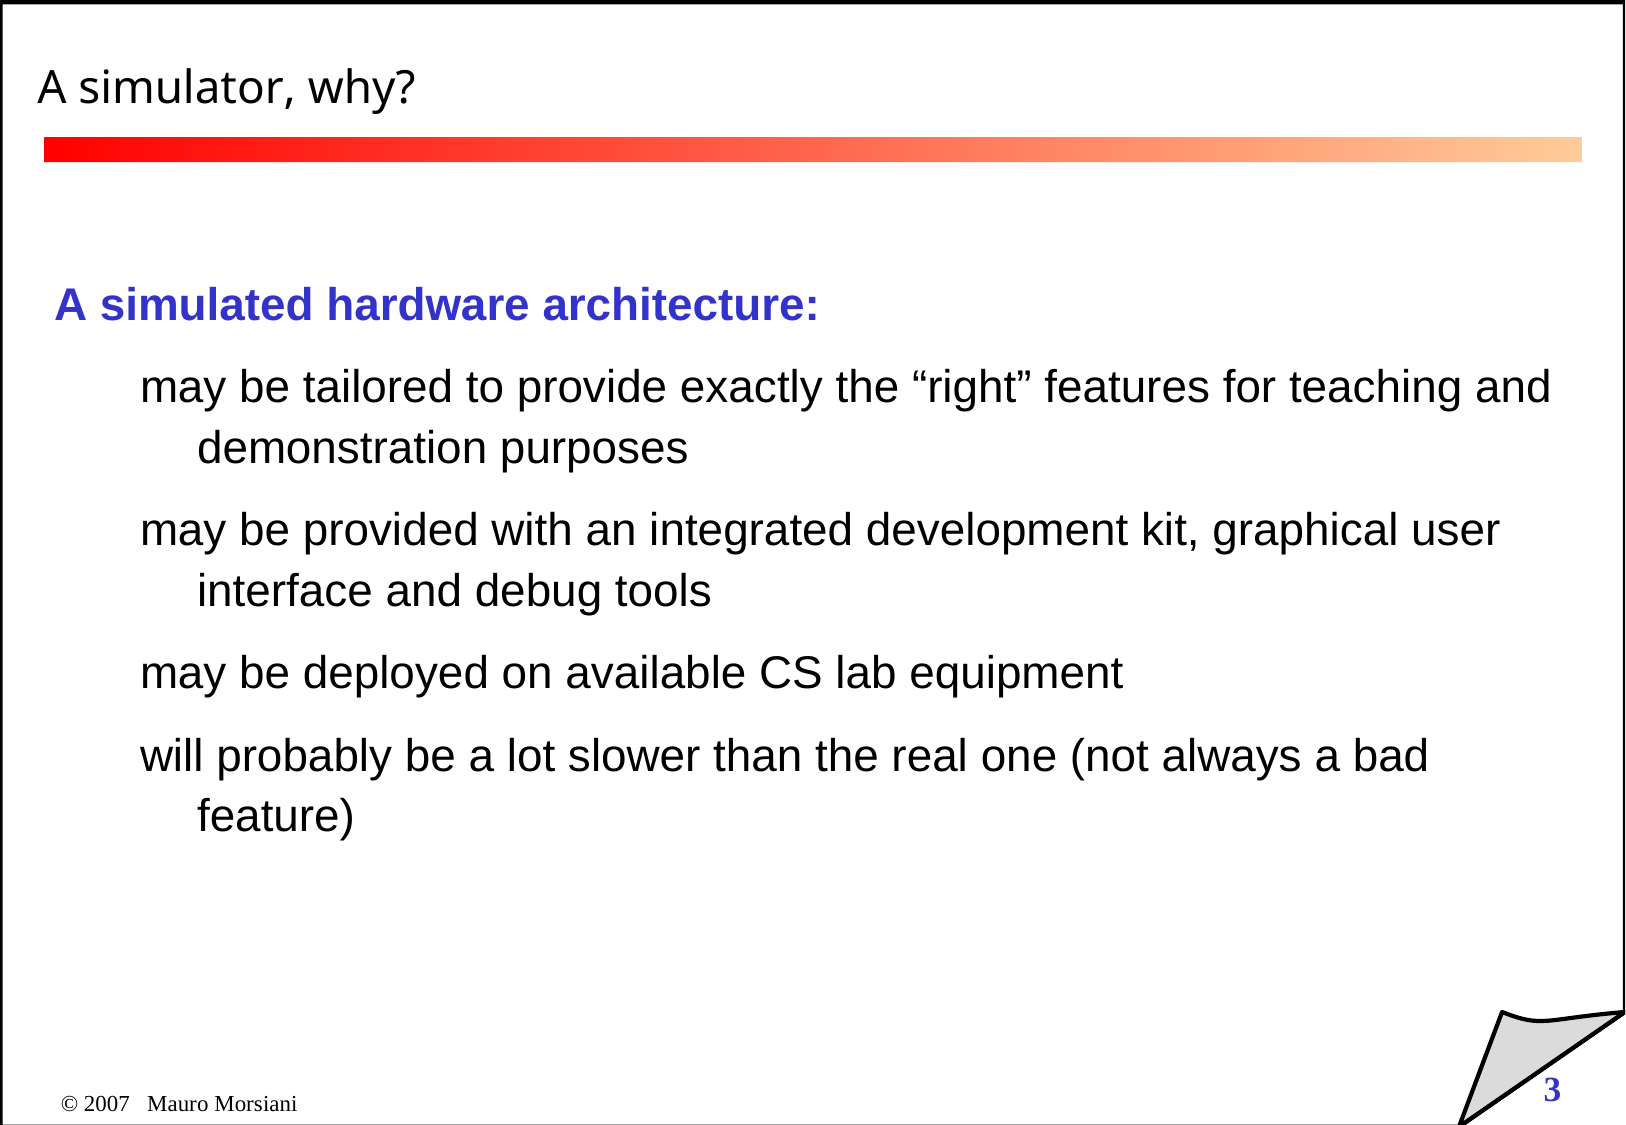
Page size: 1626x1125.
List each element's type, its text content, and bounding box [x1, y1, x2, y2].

list A simulated hardware architecture: may be tailored to provide exactly the “right” features for teaching and demonstration purposes may be provided with an integrated development kit, graphical user interface and debug tools may be deployed on available CS lab equipment will probably be a lot slower than the real one (not always a bad feature) [54, 187, 1571, 1124]
title A simulator, why? [37, 44, 1588, 131]
